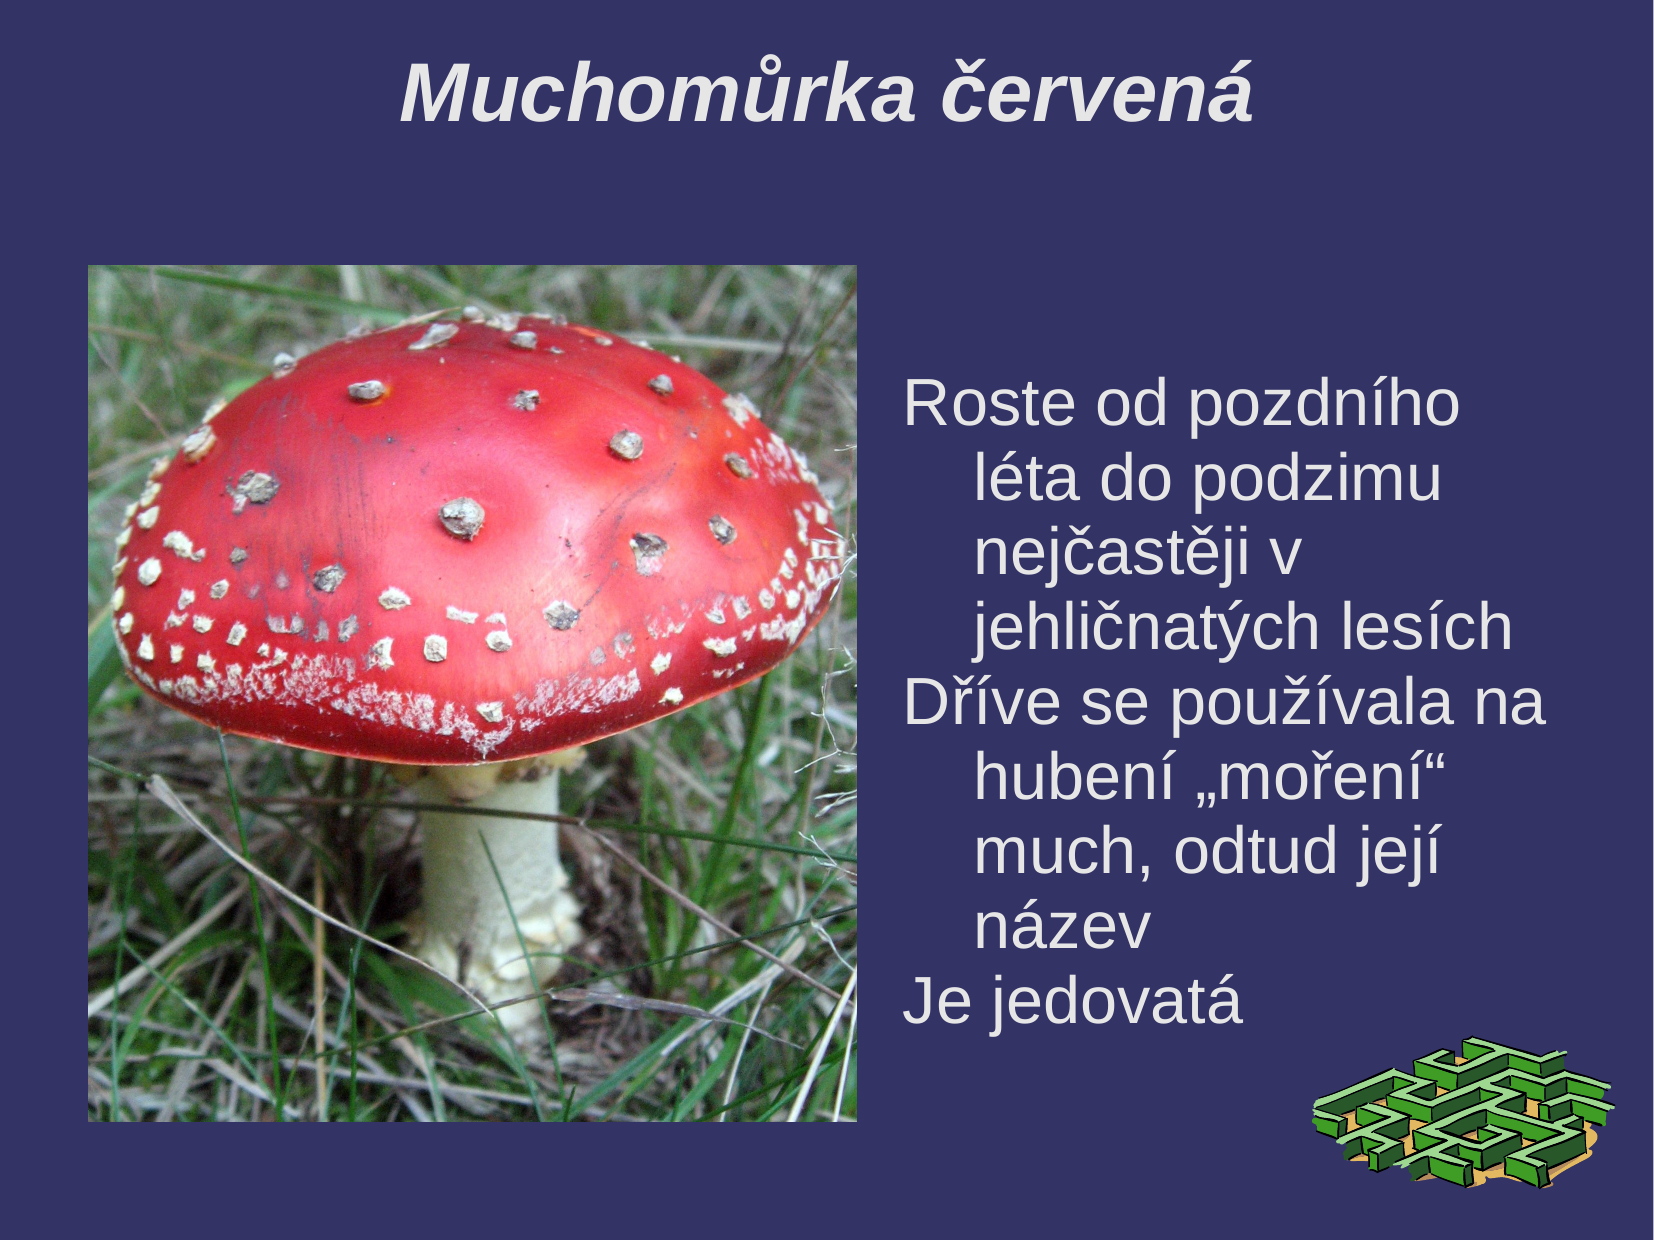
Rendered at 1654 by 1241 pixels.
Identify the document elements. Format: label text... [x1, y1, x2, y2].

picture [88, 265, 857, 1123]
list Roste od pozdního léta do podzimu nejčastěji v jehličnatých lesích Dříve se používala na hubení „moření“ much, odtud její název Je jedovatá [891, 364, 1570, 1147]
title Muchomůrka červená [121, 0, 1534, 187]
